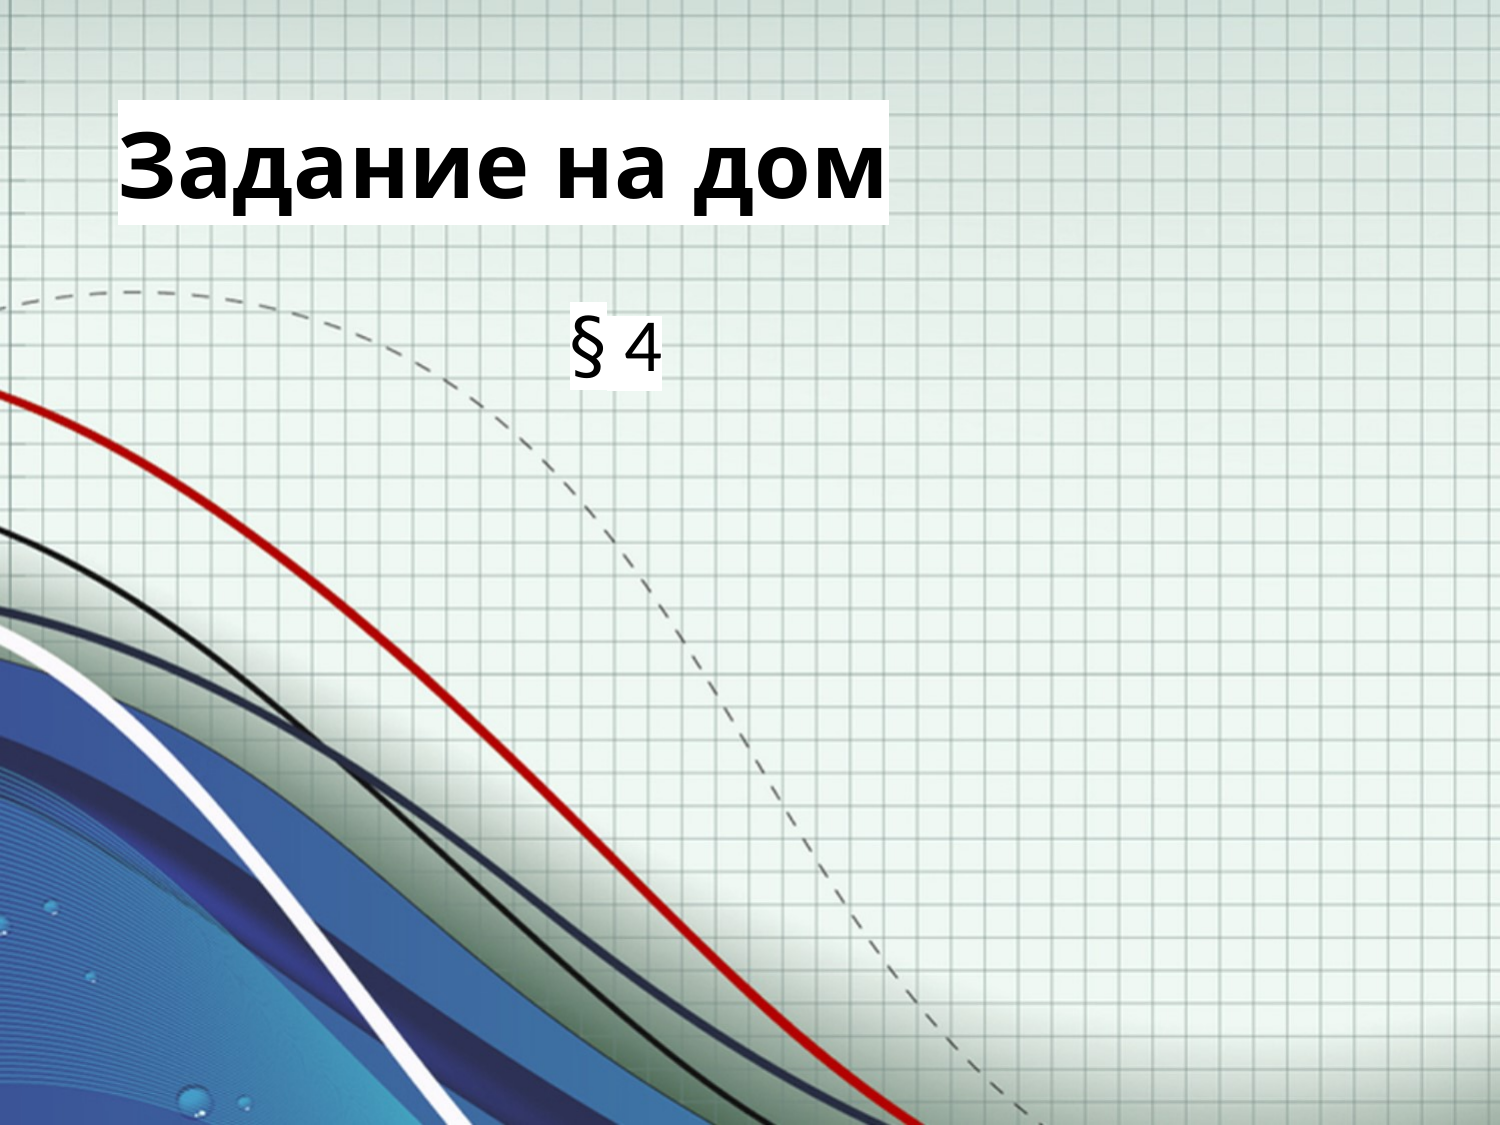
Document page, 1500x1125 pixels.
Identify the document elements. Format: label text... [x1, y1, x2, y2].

picture [0, 0, 1500, 1125]
title Задание на дом [103, 59, 1397, 278]
list § 4 [555, 299, 1397, 1014]
